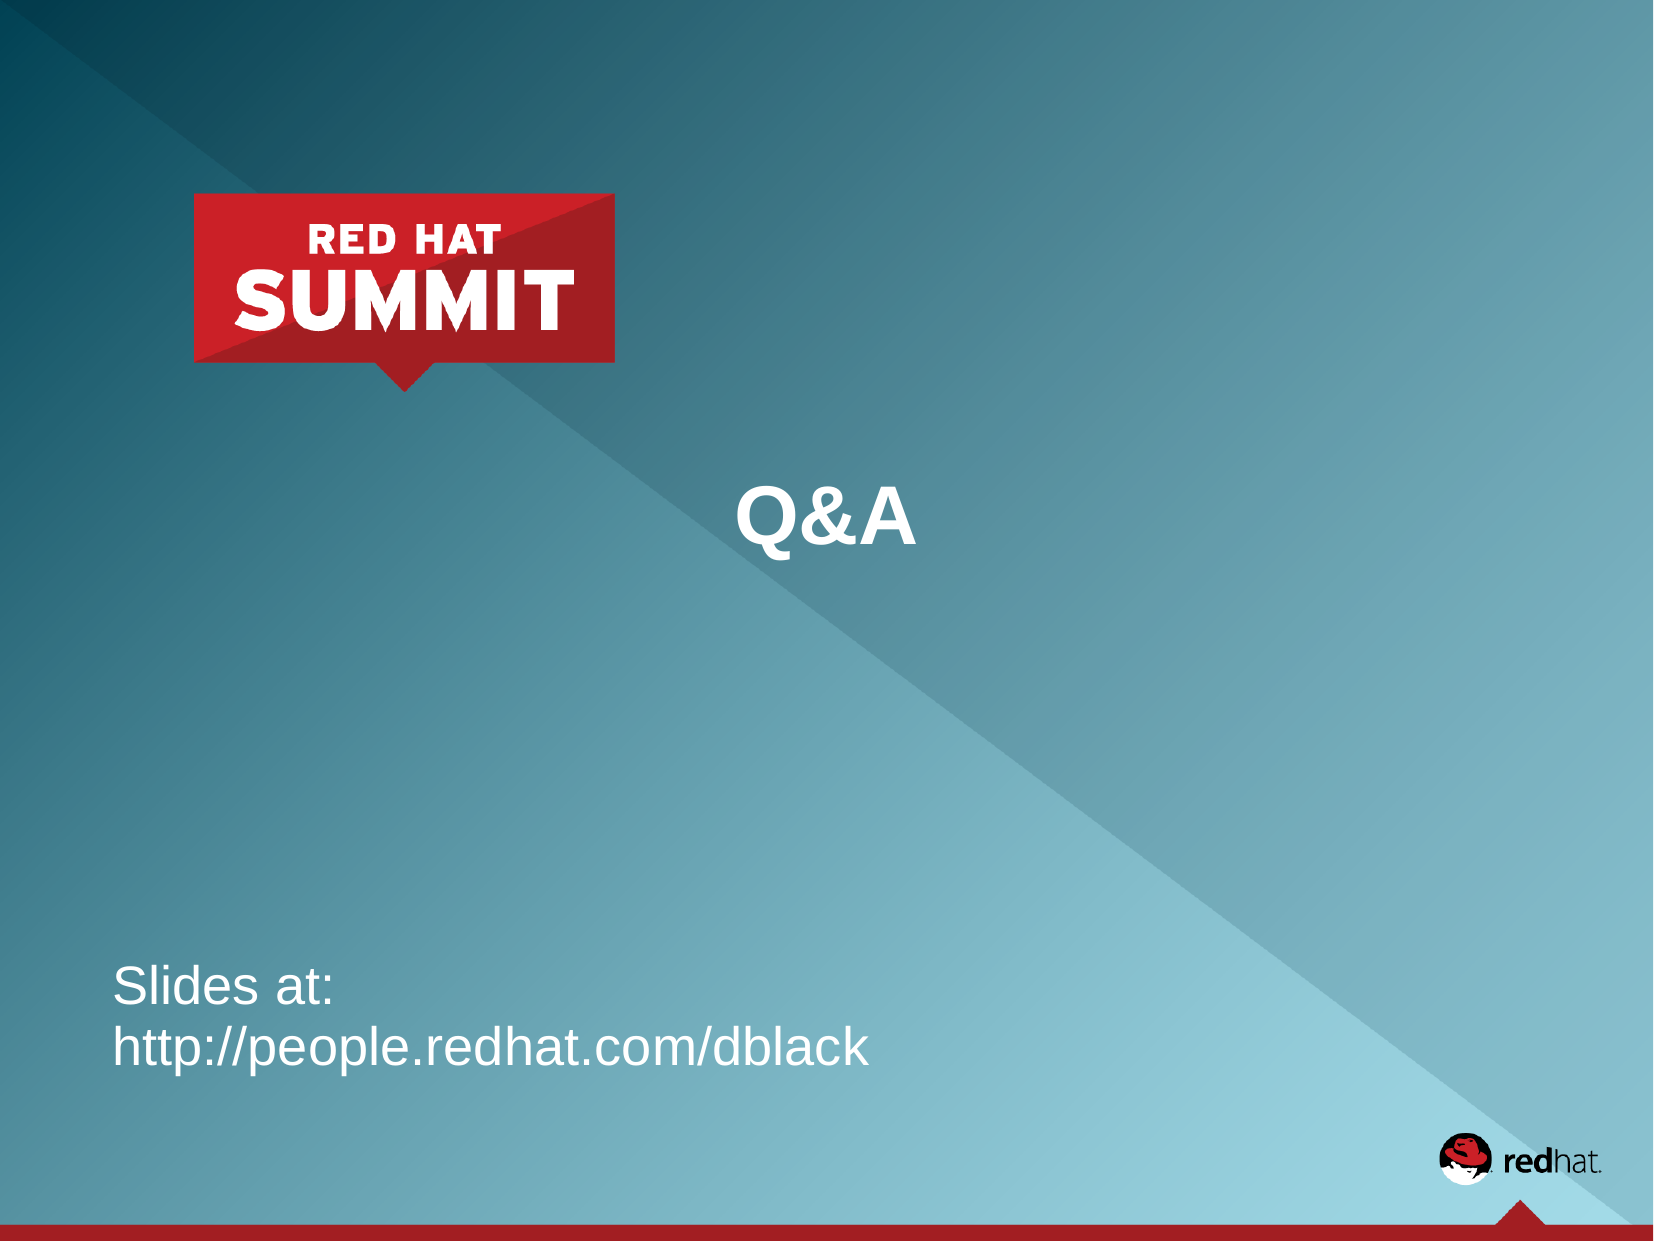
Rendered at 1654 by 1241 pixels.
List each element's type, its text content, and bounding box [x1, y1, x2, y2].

picture [0, 0, 1654, 1241]
title Q&A [82, 412, 1571, 620]
subtitle Slides at: http://people.redhat.com/dblack [112, 937, 1563, 1095]
